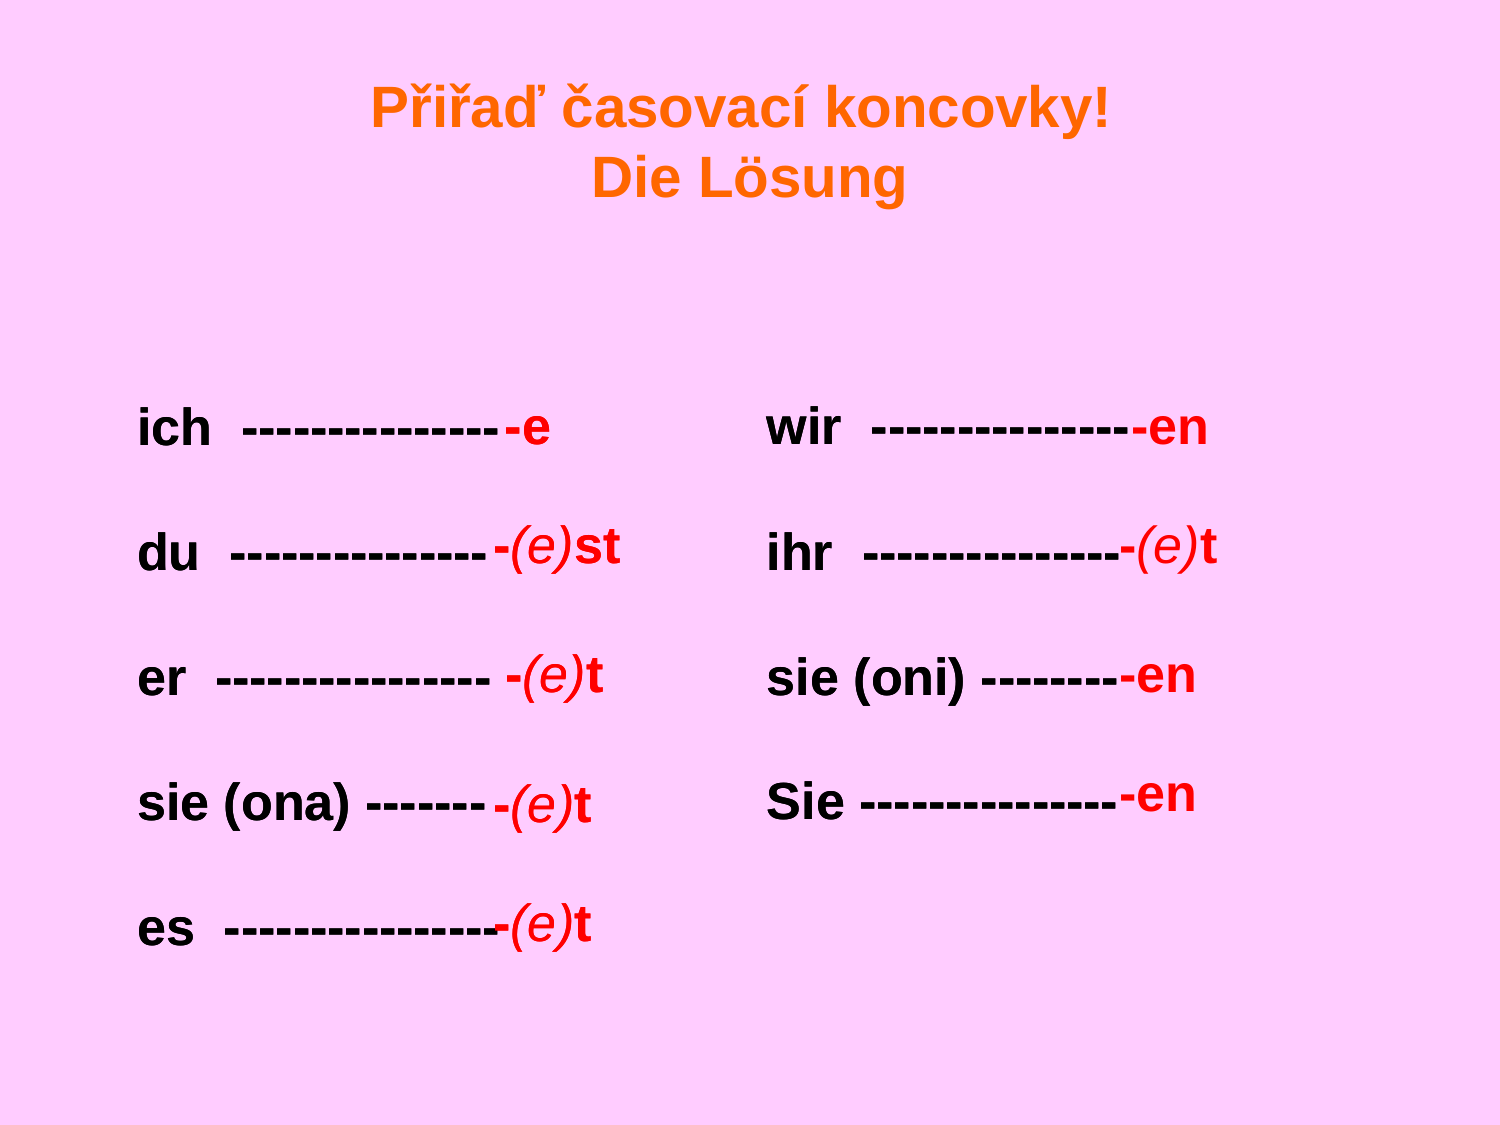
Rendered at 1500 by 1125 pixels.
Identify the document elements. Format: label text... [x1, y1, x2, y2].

text_box -(e)t [1145, 503, 1234, 582]
title Přiřaď časovací koncovky! Die Lösung [75, 45, 1426, 233]
text_box -(e)t [490, 633, 619, 712]
text_box -en [1146, 669, 1156, 675]
text_box -en [1146, 788, 1156, 794]
text_box -en [1145, 385, 1225, 464]
text_box -en [1145, 751, 1213, 830]
text_box -(e)t [478, 881, 607, 960]
text_box -en [1145, 633, 1213, 712]
text_box -(e)st [478, 503, 636, 582]
text_box -e [490, 385, 567, 464]
text_box ich --------------- du --------------- er ---------------- sie (ona) ------- es ---------------- [122, 385, 516, 964]
text_box -(e)t [478, 763, 607, 842]
text_box wir --------------- ihr --------------- sie (oni) -------- Sie --------------- [752, 385, 1145, 839]
